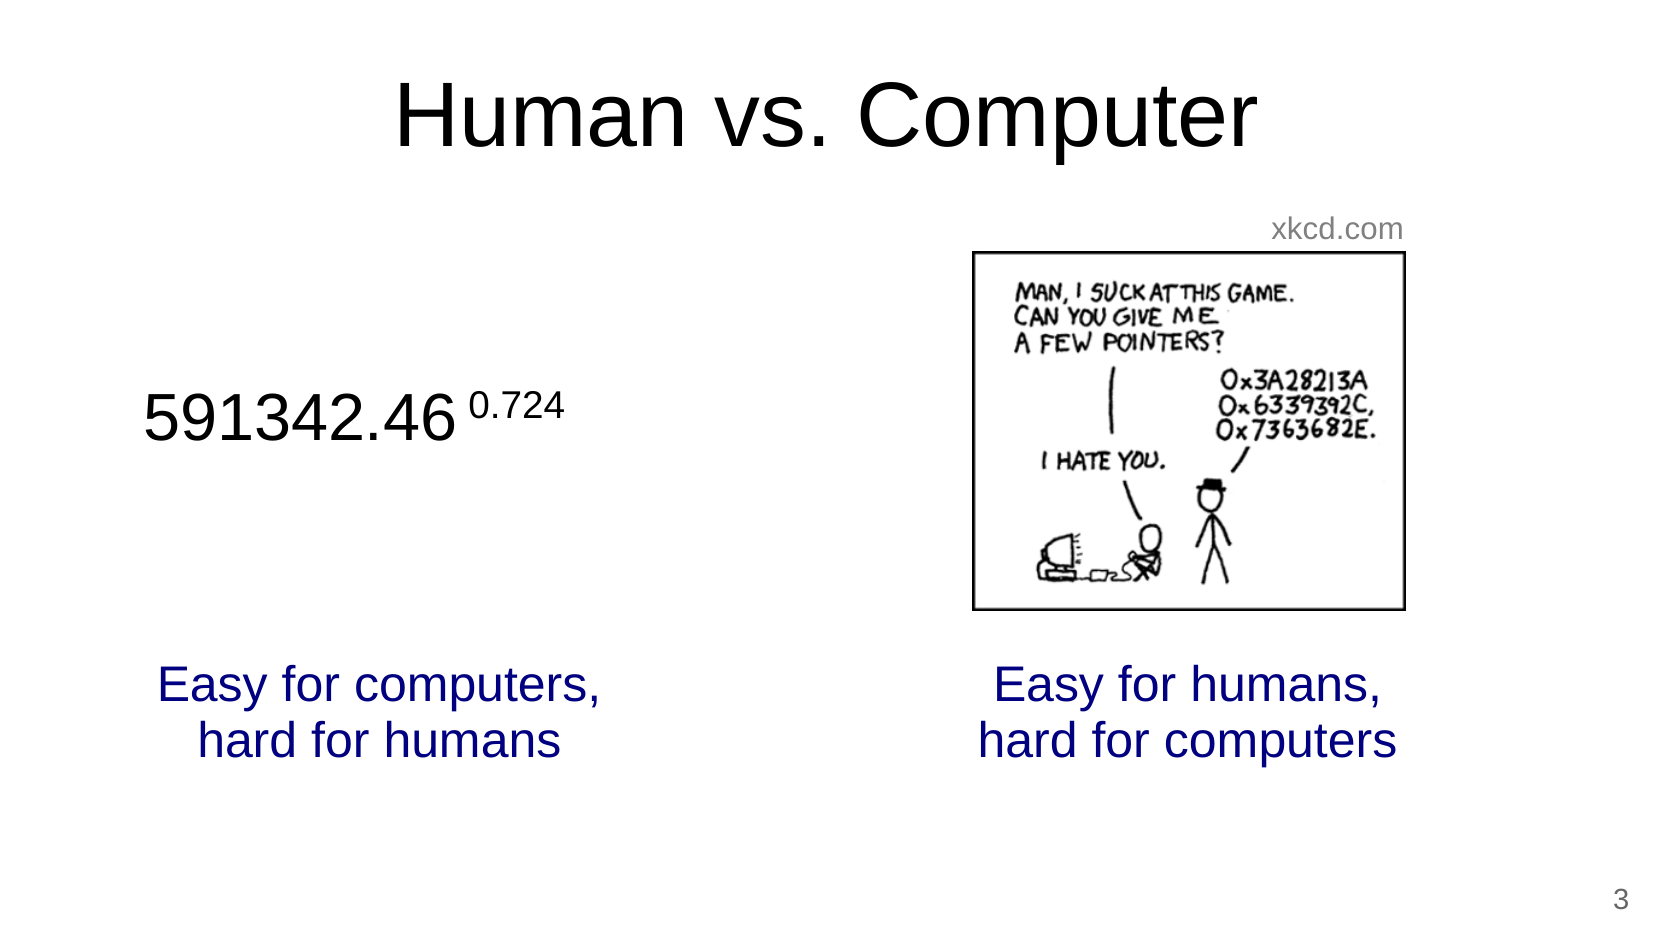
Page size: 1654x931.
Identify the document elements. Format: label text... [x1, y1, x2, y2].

text_box 591342.46 0.724 [128, 372, 642, 466]
text_box Easy for computers, hard for humans [142, 649, 673, 781]
title Human vs. Computer [82, 37, 1571, 193]
text_box Easy for humans, hard for computers [962, 649, 1475, 781]
text_box xkcd.com [1256, 204, 1467, 263]
picture [972, 251, 1406, 611]
